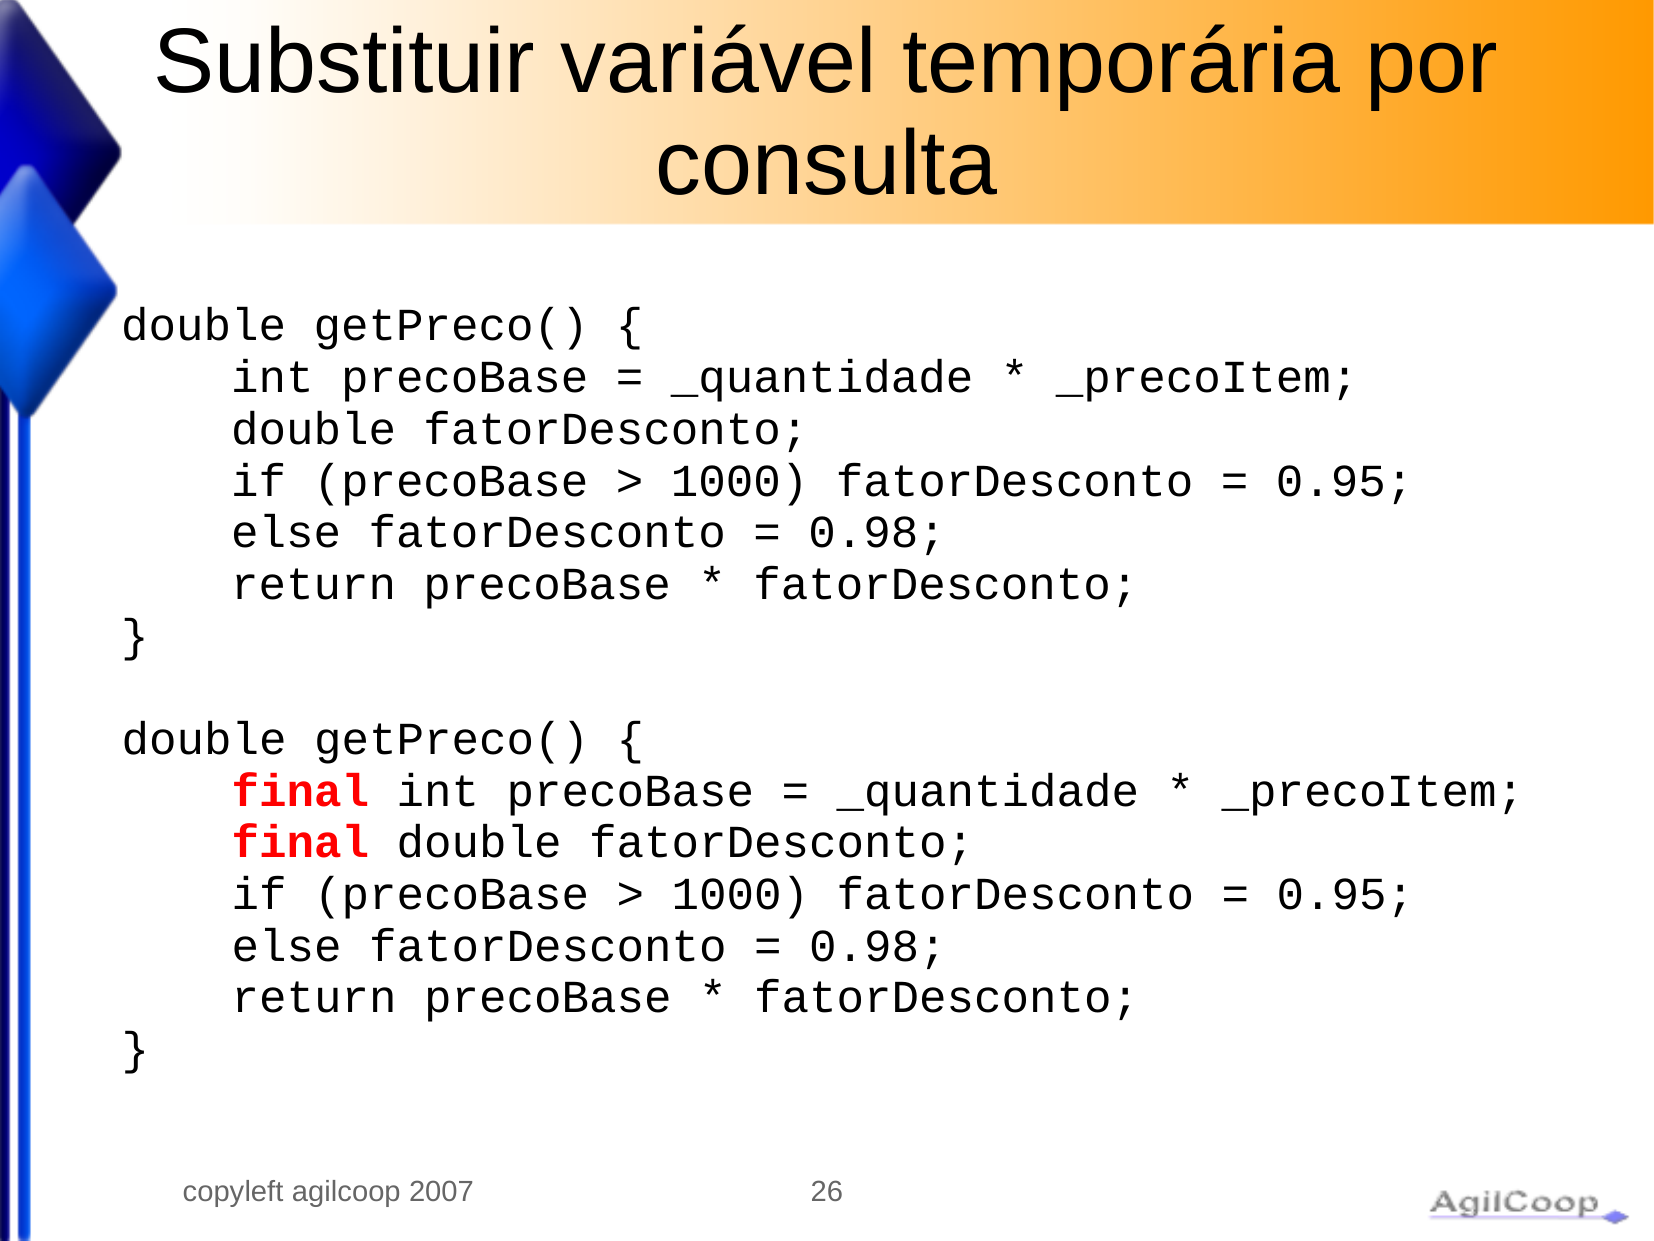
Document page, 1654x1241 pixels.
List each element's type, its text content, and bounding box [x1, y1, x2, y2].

picture [0, 0, 1654, 1241]
text_box double getPreco() { final int precoBase = _quantidade * _precoItem; final double fatorDesconto; if (precoBase > 1000) fatorDesconto = 0.95; else fatorDesconto = 0.98; return precoBase * fatorDesconto; } [106, 708, 1540, 1087]
text_box double getPreco() { int precoBase = _quantidade * _precoItem; double fatorDesconto; if (precoBase > 1000) fatorDesconto = 0.95; else fatorDesconto = 0.98; return precoBase * fatorDesconto; } [106, 295, 1429, 673]
title Substituir variável temporária por consulta [82, 9, 1571, 215]
